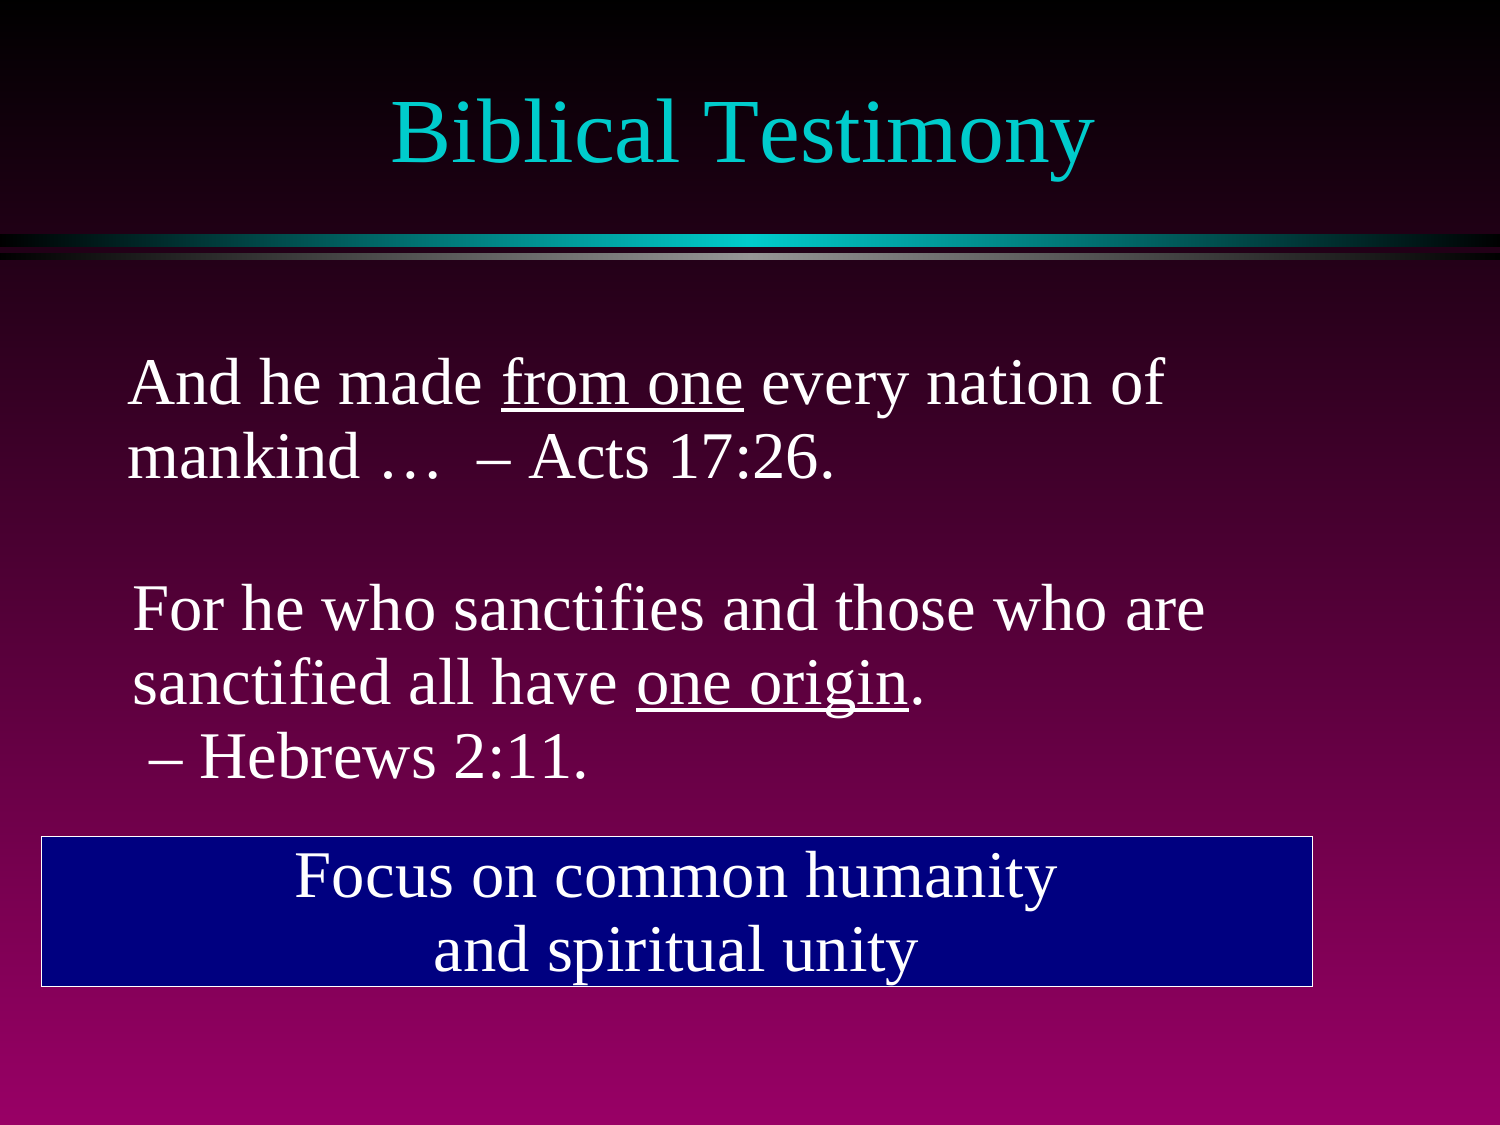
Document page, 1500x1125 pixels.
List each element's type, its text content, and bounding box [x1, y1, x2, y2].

title Biblical Testimony [99, 37, 1388, 225]
text_box Focus on common humanity and spiritual unity [41, 836, 1313, 987]
text_box For he who sanctifies and those who are sanctified all have one origin. – Hebrews 2:11. [117, 563, 1356, 801]
text_box And he made from one every nation of mankind … – Acts 17:26. [112, 337, 1351, 501]
